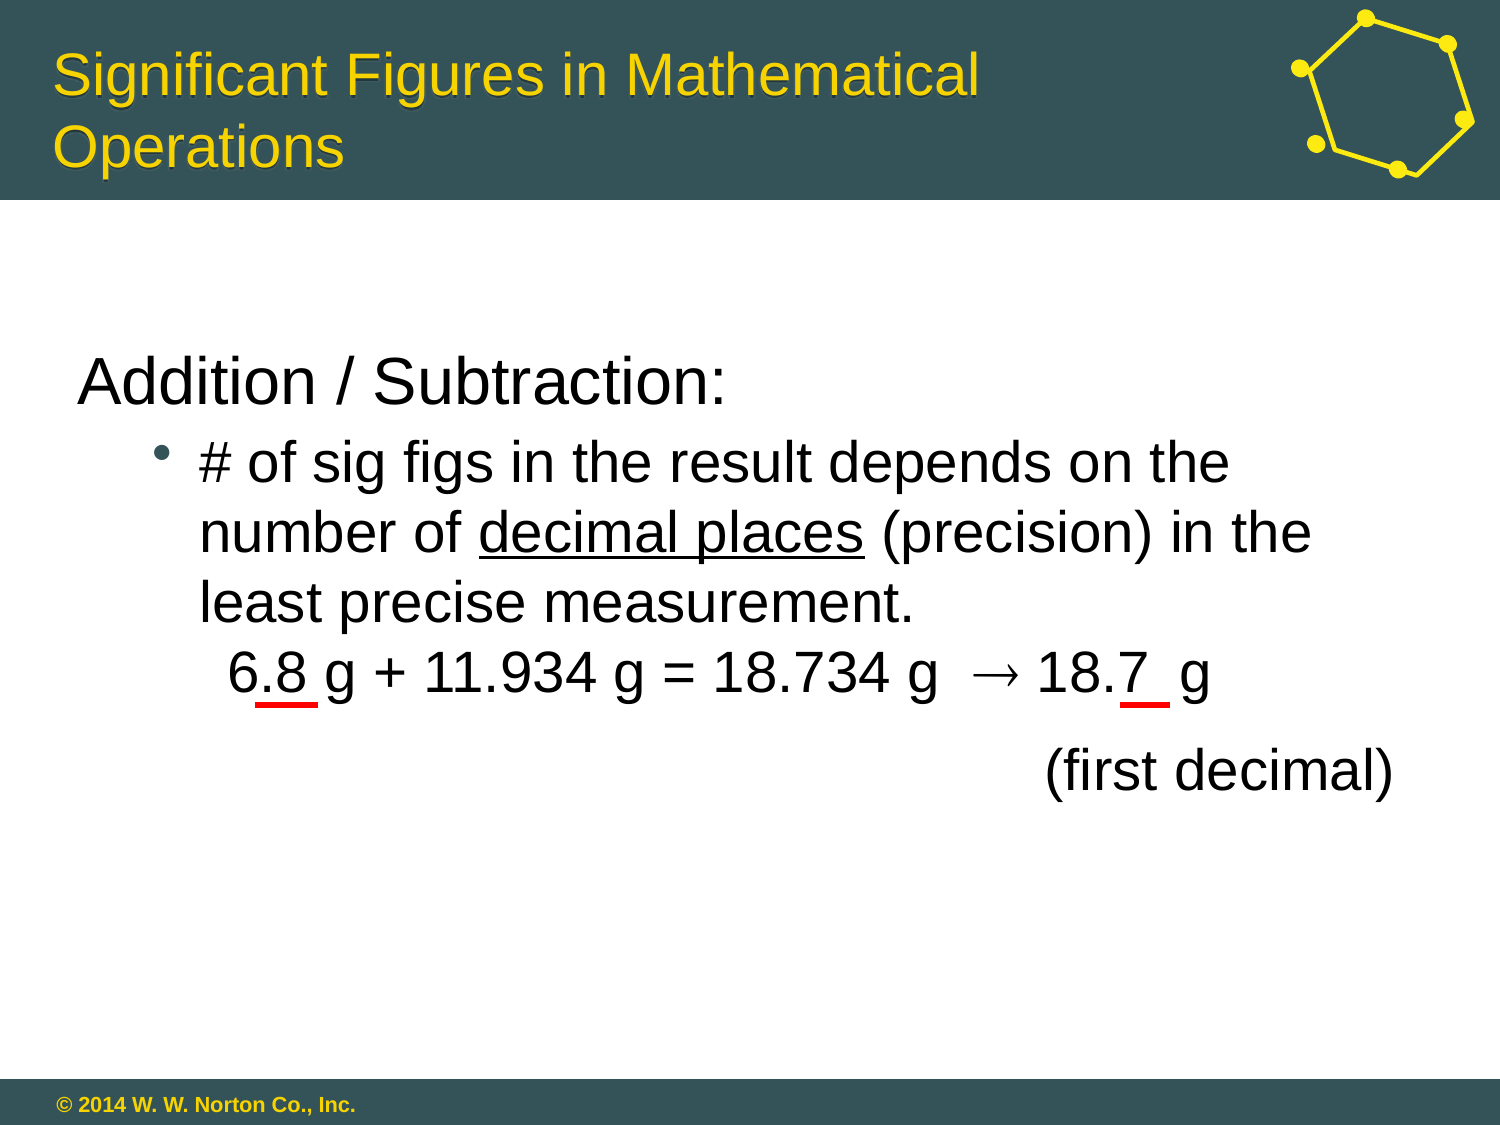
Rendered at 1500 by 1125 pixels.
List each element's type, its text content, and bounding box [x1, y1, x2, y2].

title Significant Figures in Mathematical Operations [37, 19, 1225, 195]
text_box (first decimal) [1029, 725, 1411, 811]
list Addition / Subtraction: # of sig figs in the result depends on the number of decimal places (precision) in the least precise measurement. 6.8 g + 11.934 g = 18.734 g  18.7 g [62, 254, 1425, 766]
